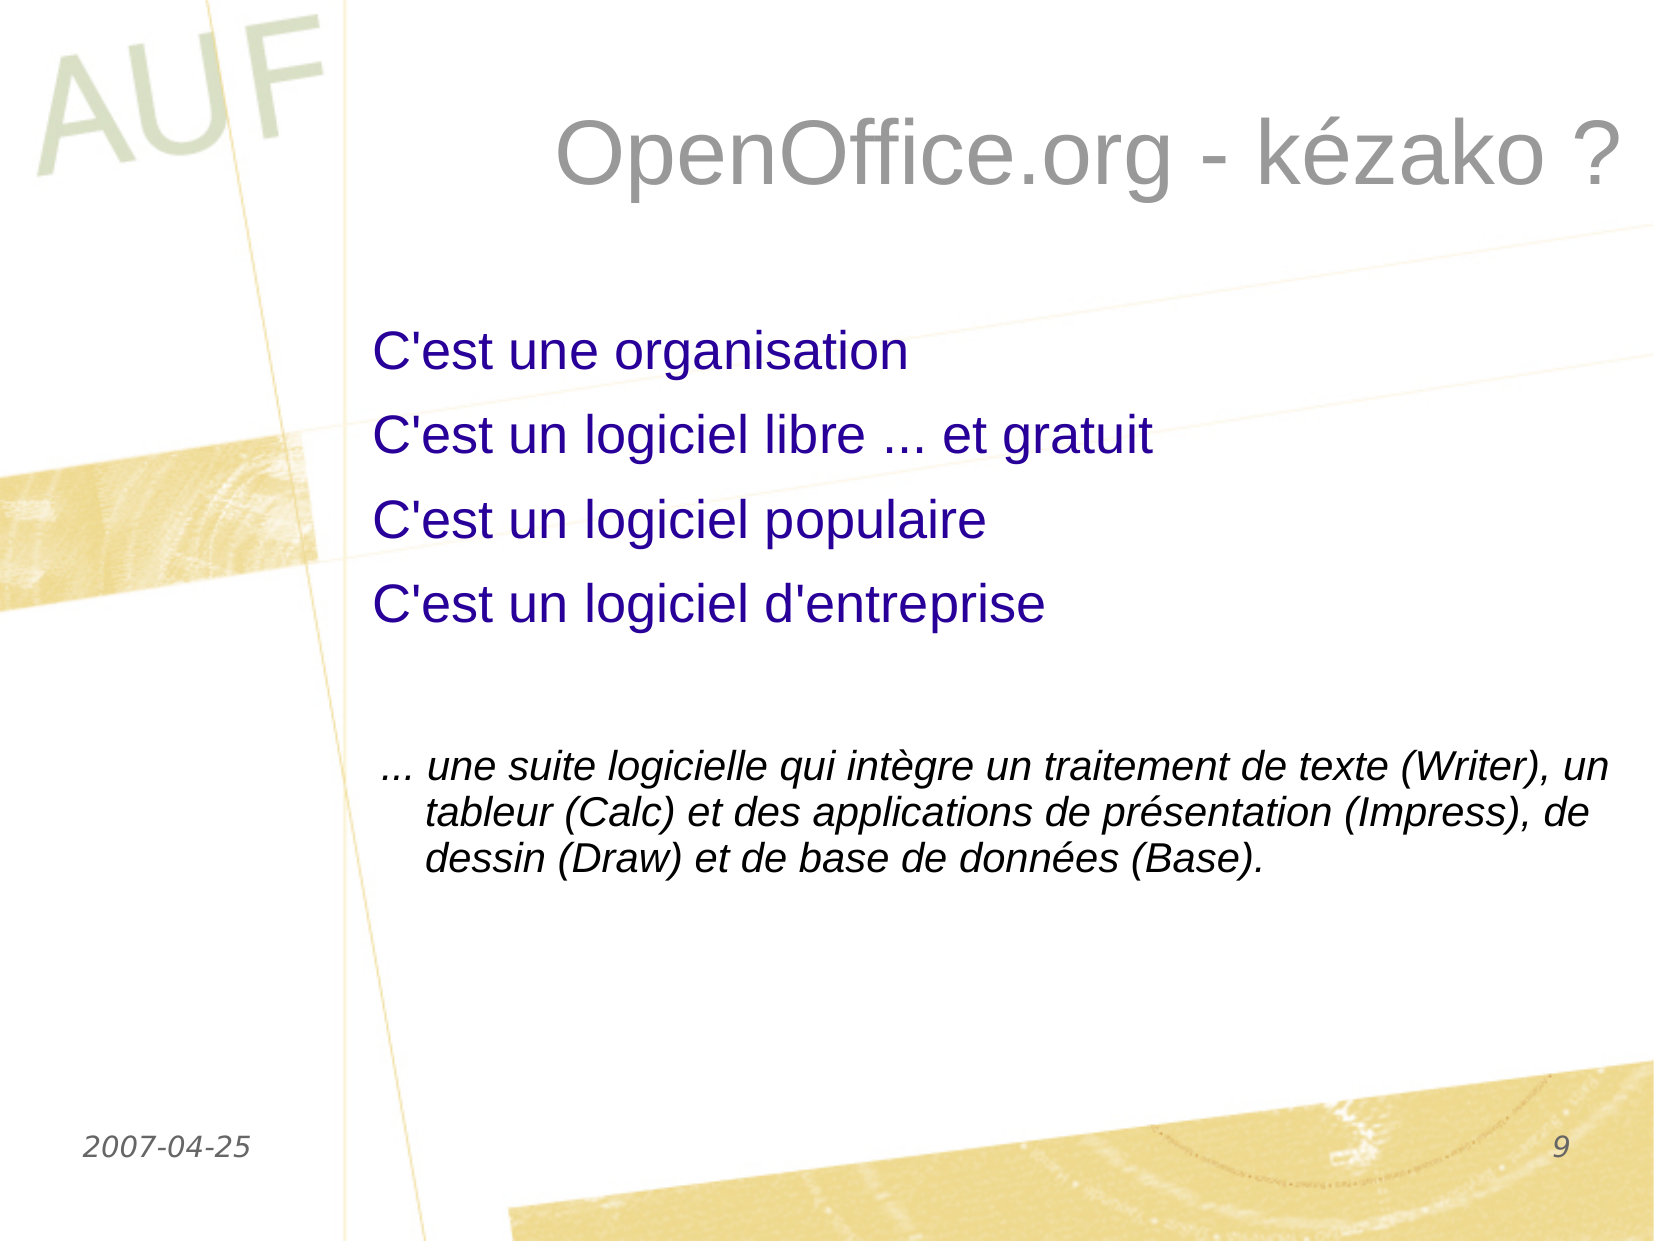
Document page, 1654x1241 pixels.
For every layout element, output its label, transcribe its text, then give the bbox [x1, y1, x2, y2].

picture [0, 0, 1654, 1241]
list C'est une organisation C'est un logiciel libre ... et gratuit C'est un logiciel populaire C'est un logiciel d'entreprise ... une suite logicielle qui intègre un traitement de texte (Writer), un tableur (Calc) et des applications de présentation (Impress), de dessin (Draw) et de base de données (Base). [354, 236, 1625, 1040]
title OpenOffice.org - kézako ? [354, 56, 1625, 236]
